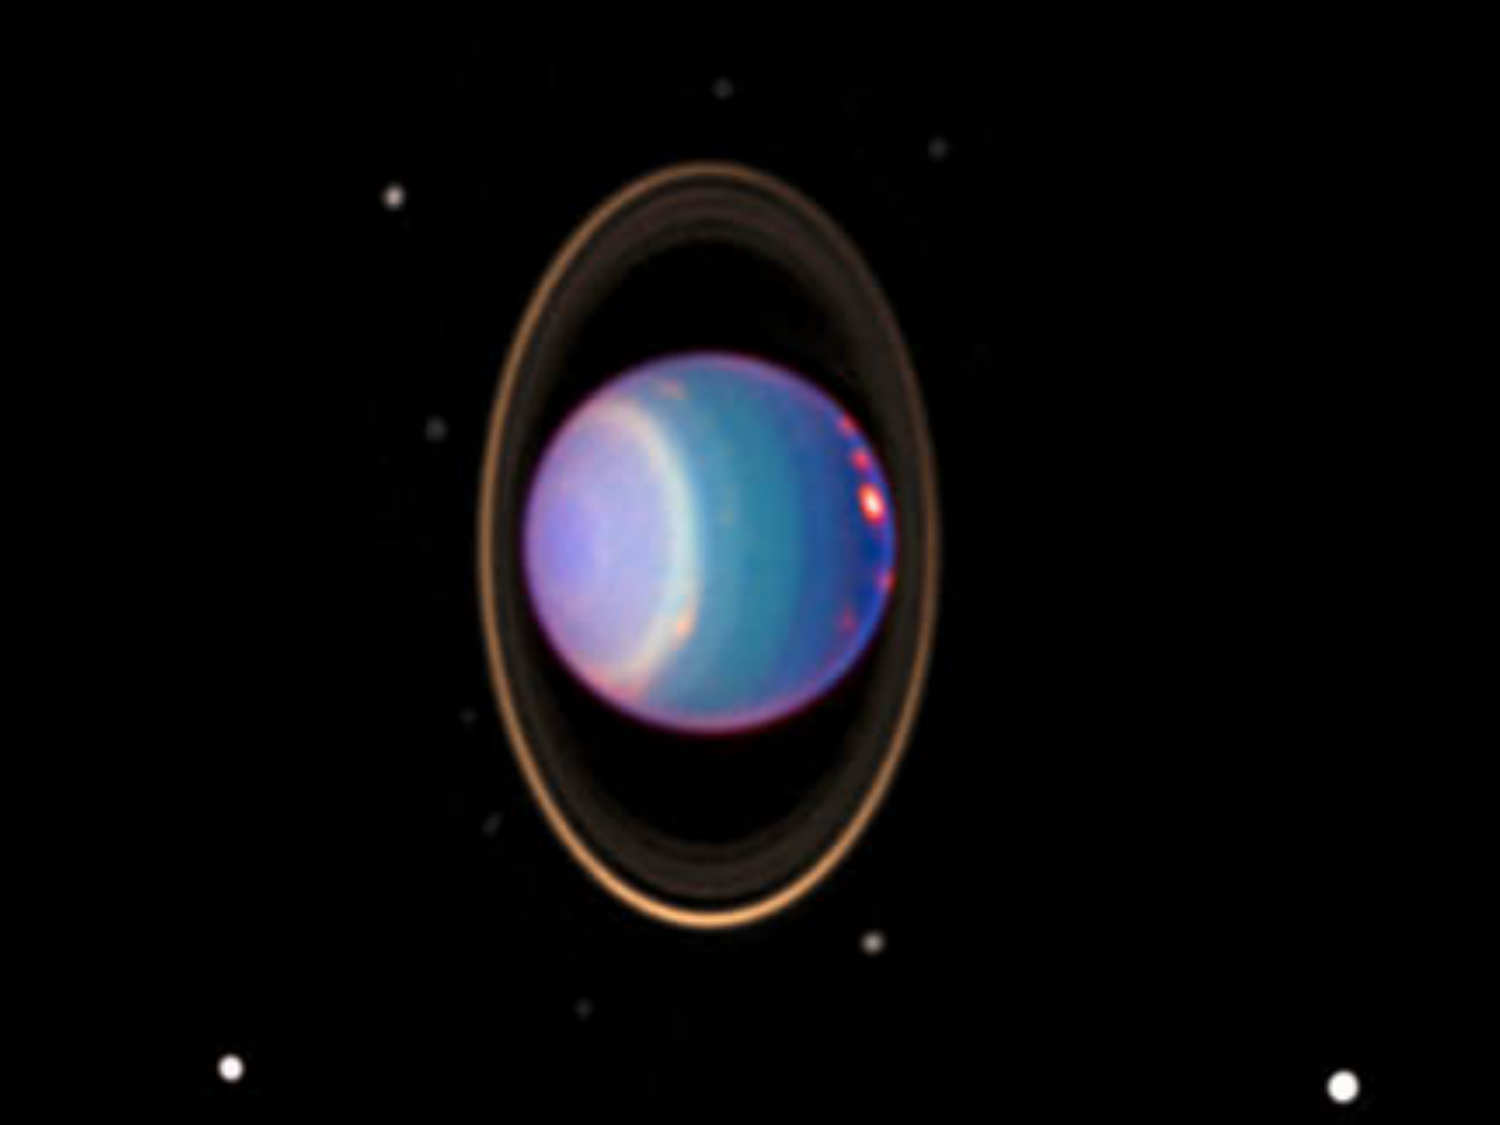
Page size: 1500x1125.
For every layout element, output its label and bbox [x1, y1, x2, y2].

picture [177, 10, 1396, 1125]
